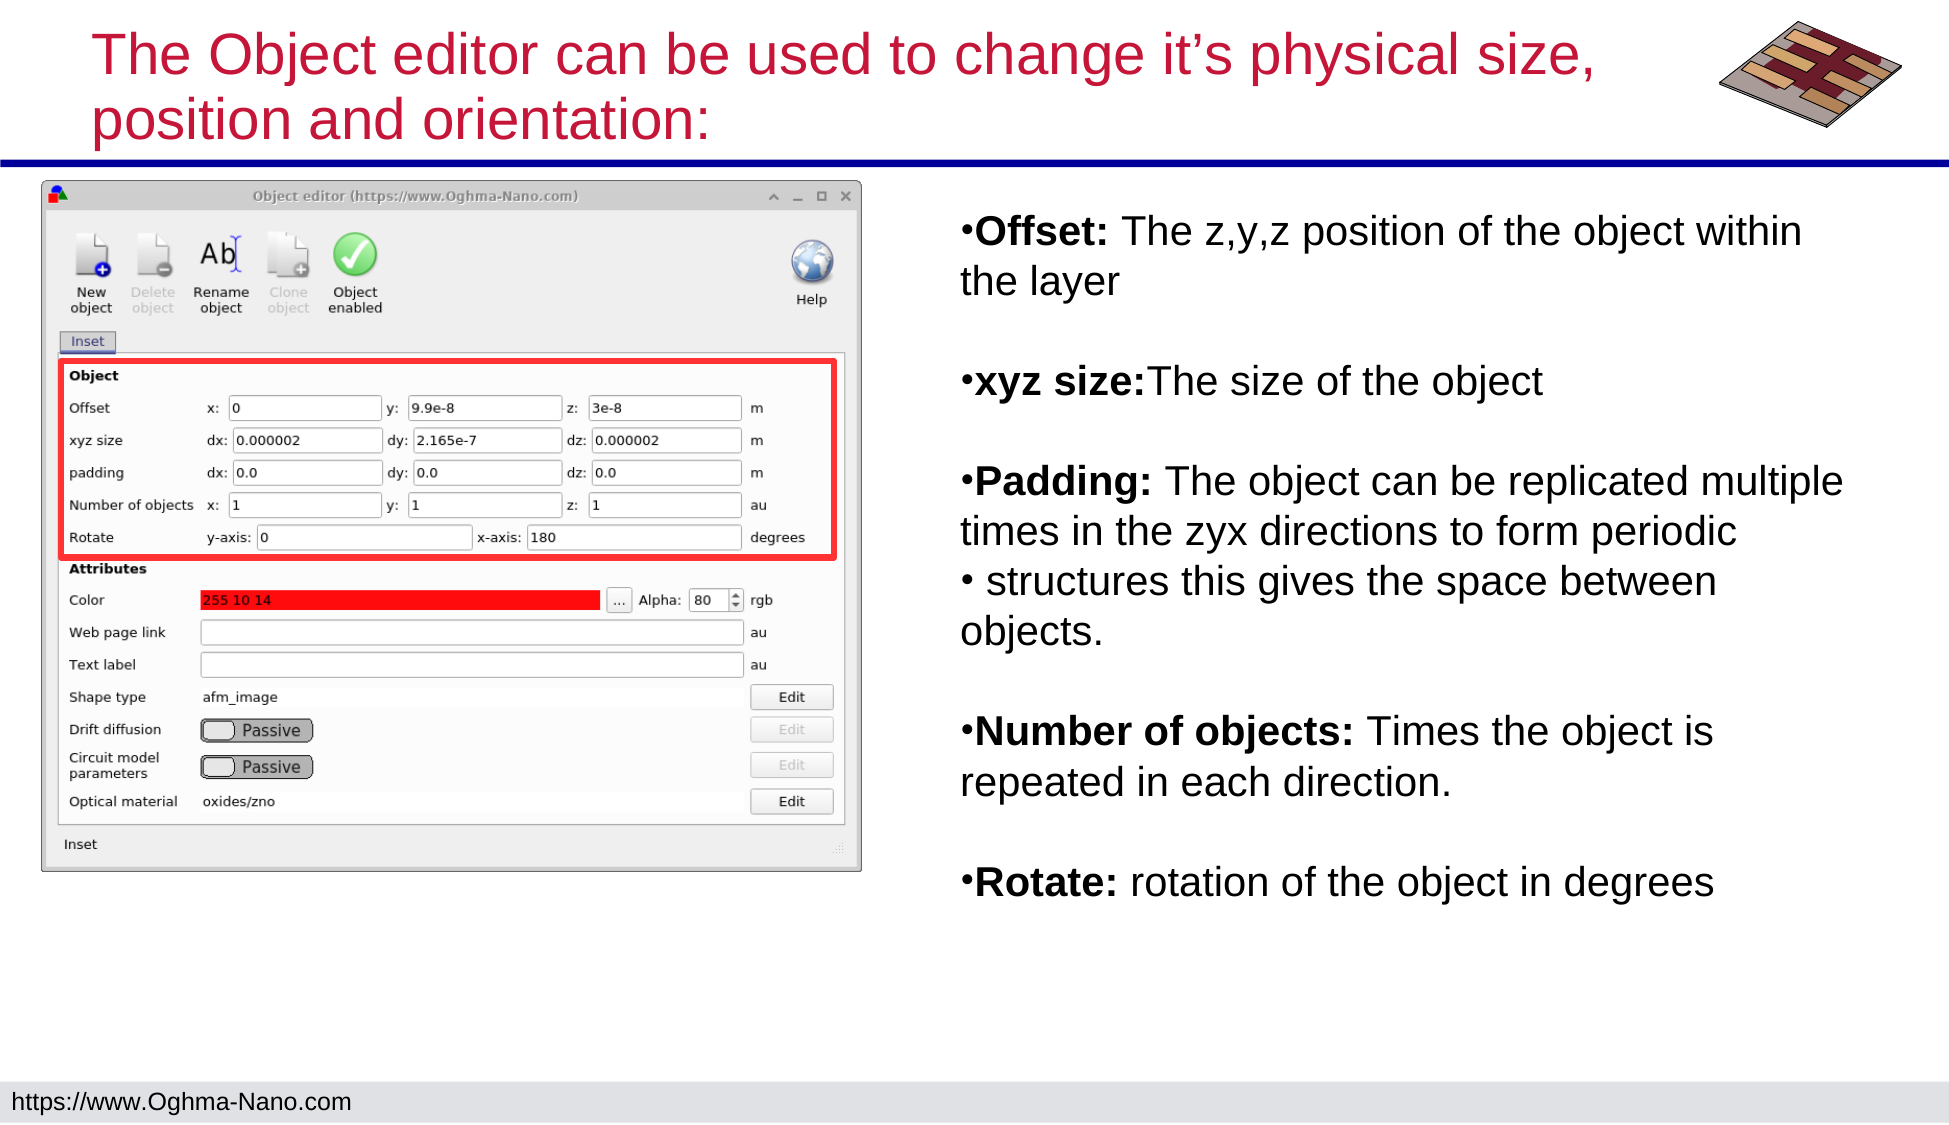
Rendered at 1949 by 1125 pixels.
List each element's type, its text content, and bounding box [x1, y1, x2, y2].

title The Object editor can be used to change it’s physical size, position and orientation: [76, 14, 1685, 160]
text_box Offset: The z,y,z position of the object within the layer xyz size:The size of the object Padding: The object can be replicated multiple times in the zyx directions to form periodic structures this gives the space between objects. Number of objects: Times the object is repeated in each direction. Rotate: rotation of the object in degrees [945, 196, 1882, 912]
picture [41, 180, 862, 872]
